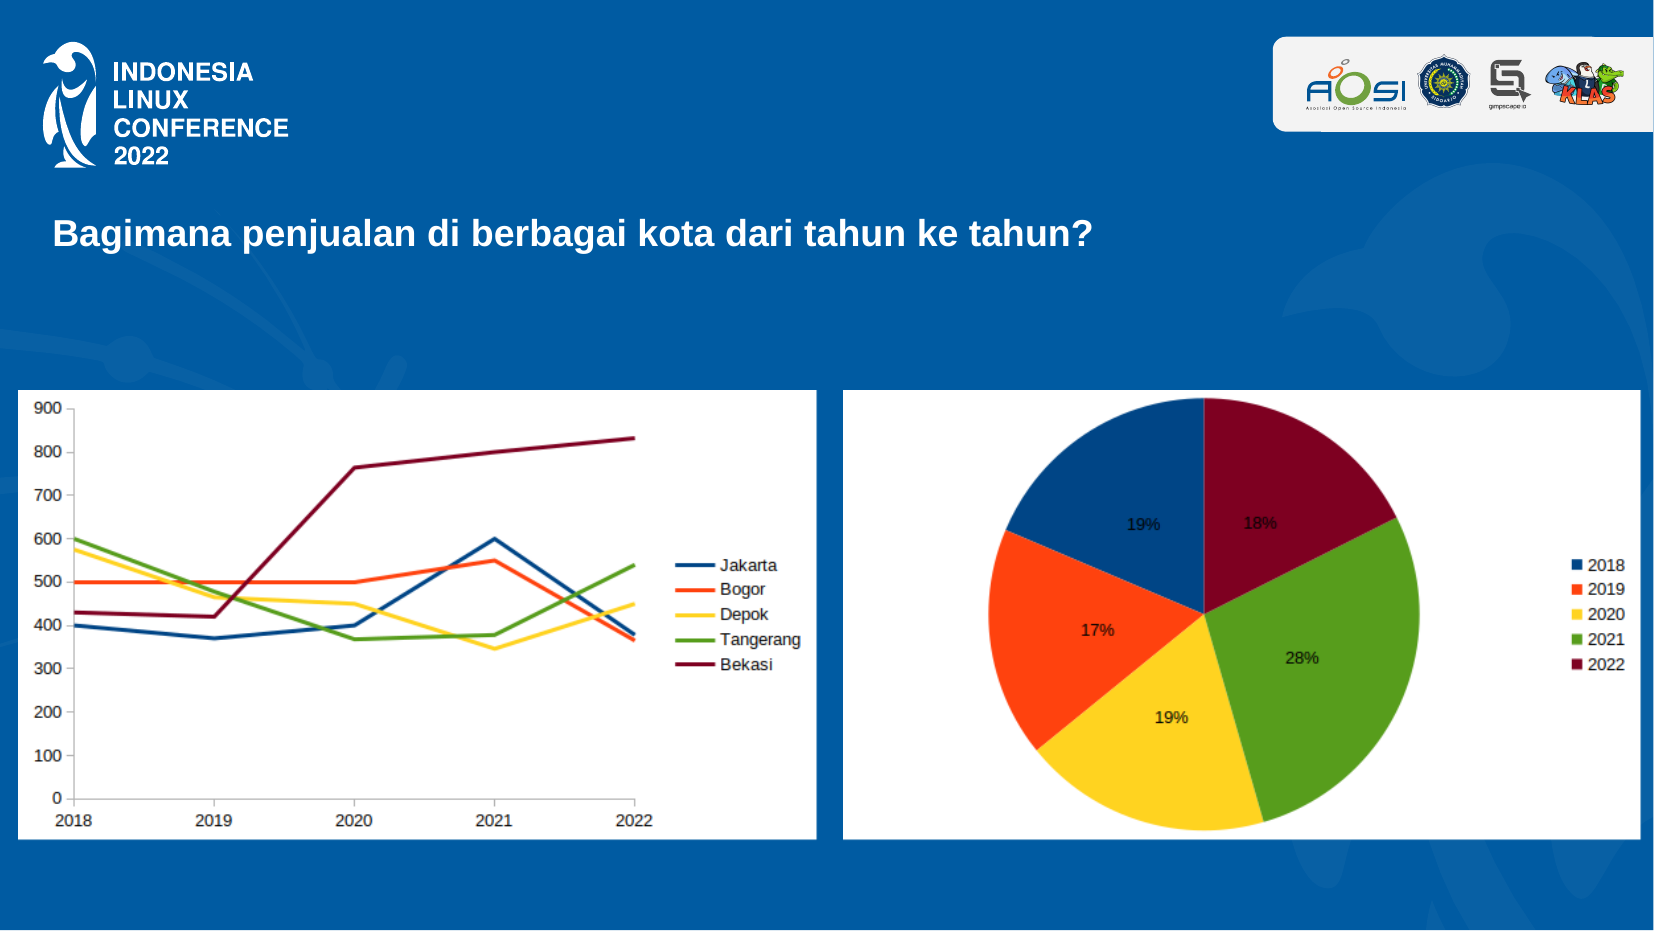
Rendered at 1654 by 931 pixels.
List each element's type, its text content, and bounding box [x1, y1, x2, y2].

picture [1417, 54, 1471, 108]
picture [843, 390, 1642, 841]
picture [1545, 62, 1624, 105]
text_box Bagimana penjualan di berbagai kota dari tahun ke tahun? [37, 205, 1110, 263]
picture [18, 390, 818, 841]
